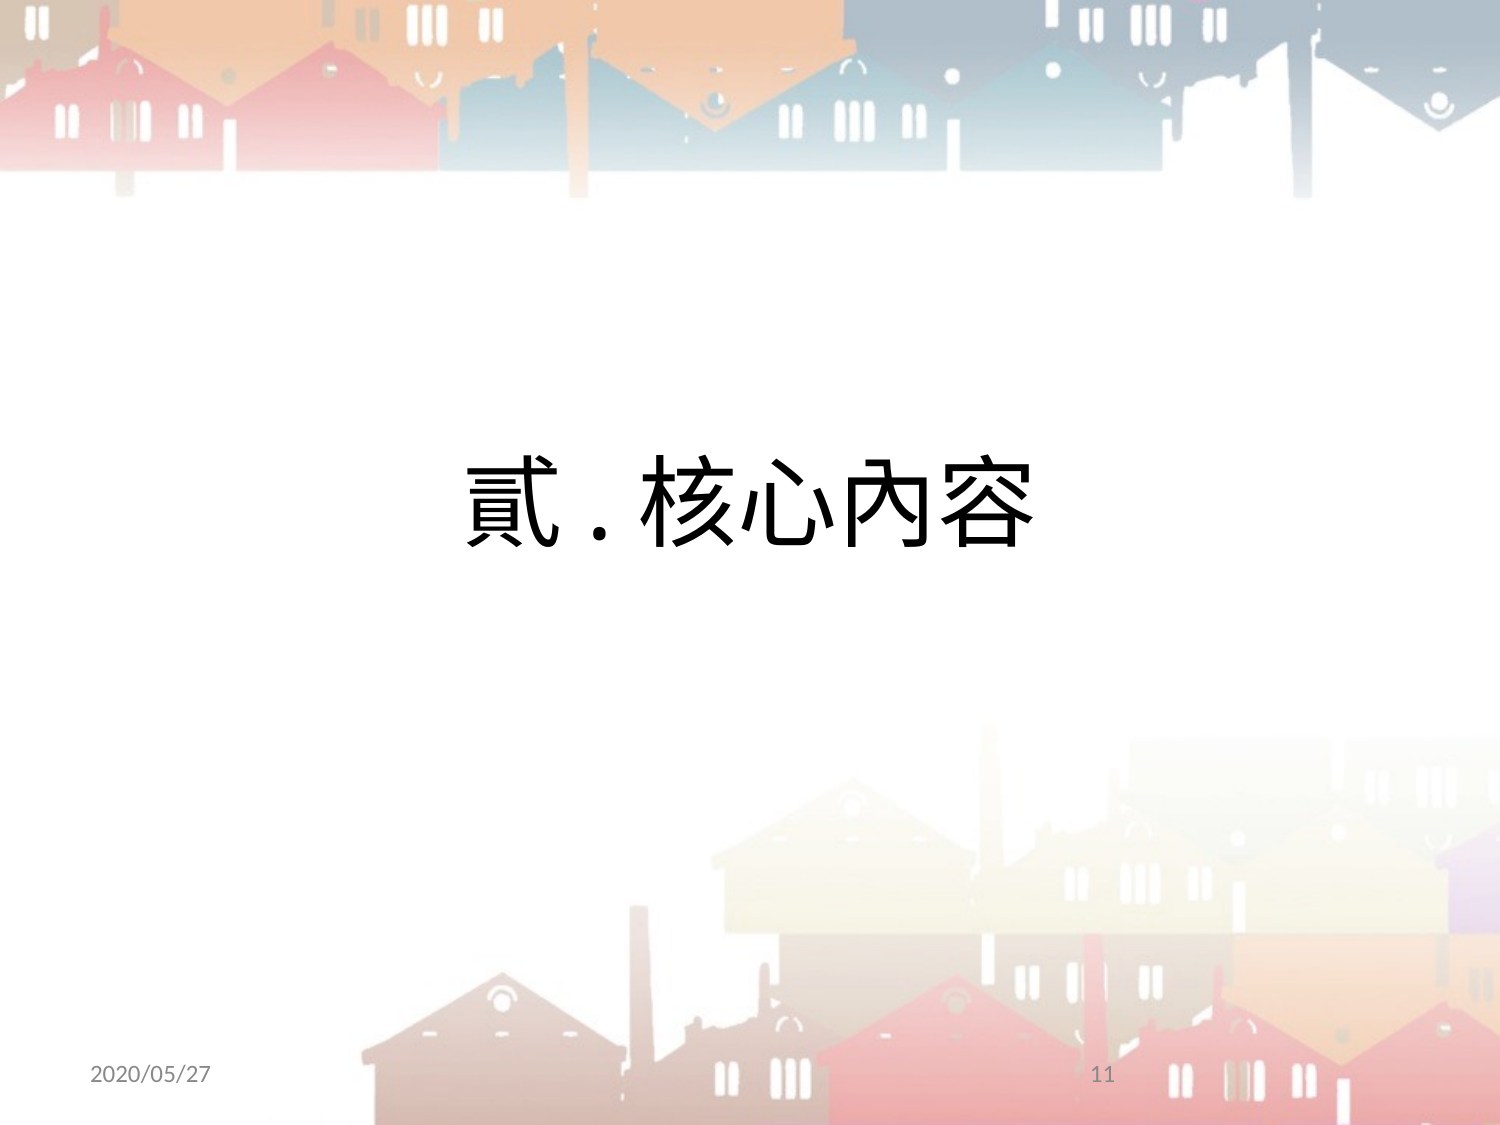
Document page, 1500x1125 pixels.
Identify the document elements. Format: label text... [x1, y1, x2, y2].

text_box 2020/05/27 [75, 1042, 426, 1103]
list 貳.核心內容 [75, 432, 1426, 587]
text_box 11 [1074, 1042, 1426, 1103]
